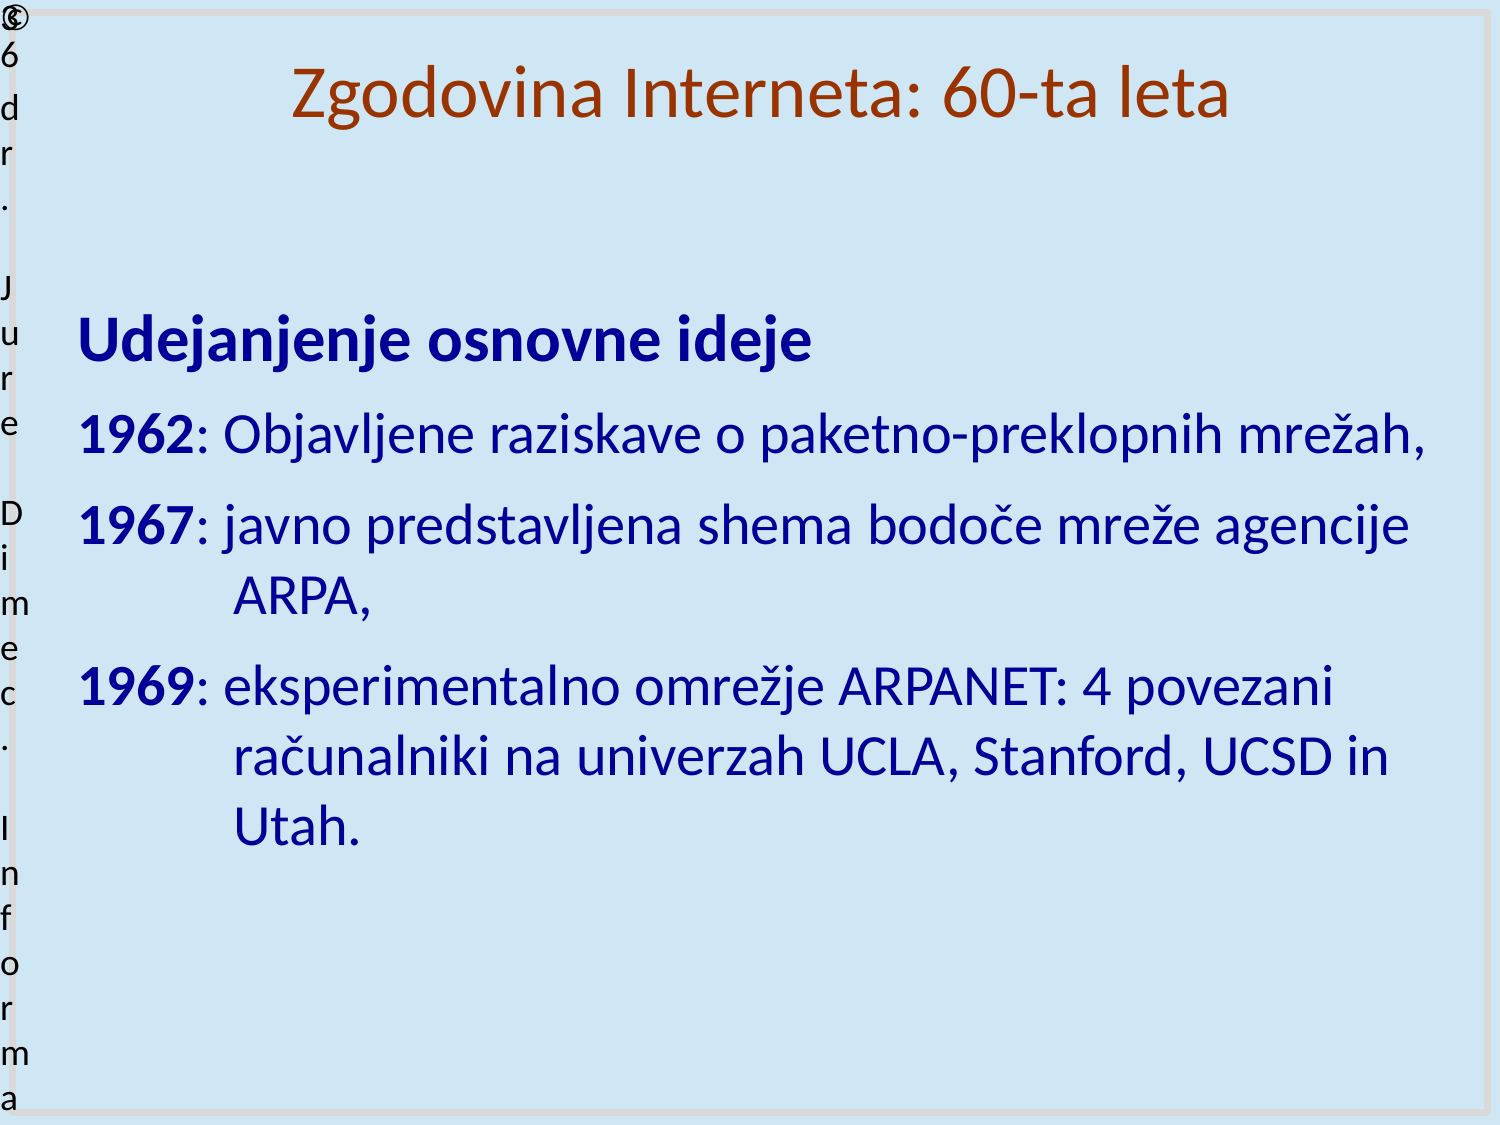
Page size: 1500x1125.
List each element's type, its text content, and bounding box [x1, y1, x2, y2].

title Zgodovina Interneta: 60-ta leta [41, 37, 1483, 138]
text_box Udejanjenje osnovne ideje 1962: Objavljene raziskave o paketno-preklopnih mrežah, 1967: javno predstavljena shema bodoče mreže agencije ARPA, 1969: eksperimentalno omrežje ARPANET: 4 povezani računalniki na univerzah UCLA, Stanford, UCSD in Utah. [62, 287, 1450, 865]
